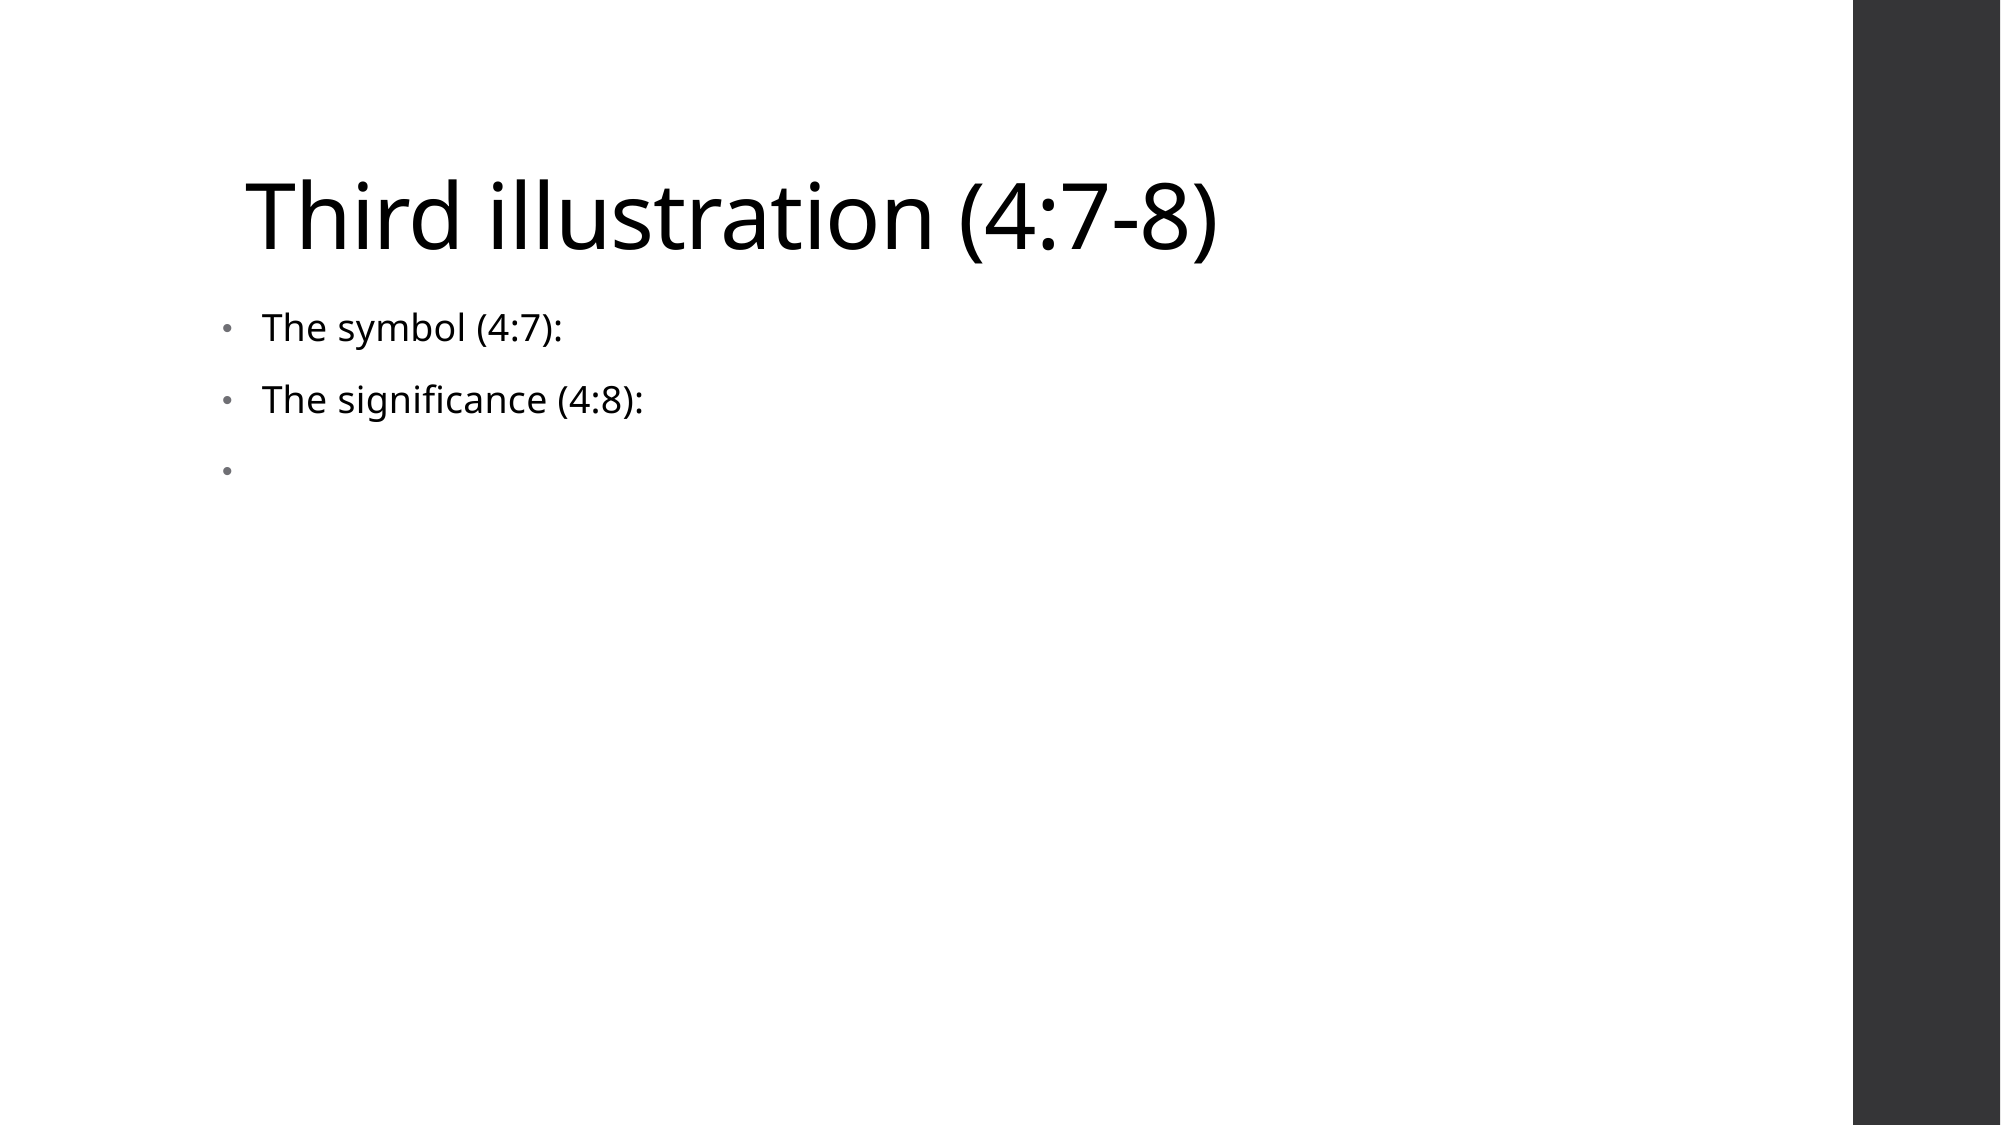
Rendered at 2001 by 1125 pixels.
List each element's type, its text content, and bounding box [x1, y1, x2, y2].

list The symbol (4:7): The significance (4:8): [206, 299, 1617, 1014]
title Third illustration (4:7-8) [206, 60, 1797, 278]
